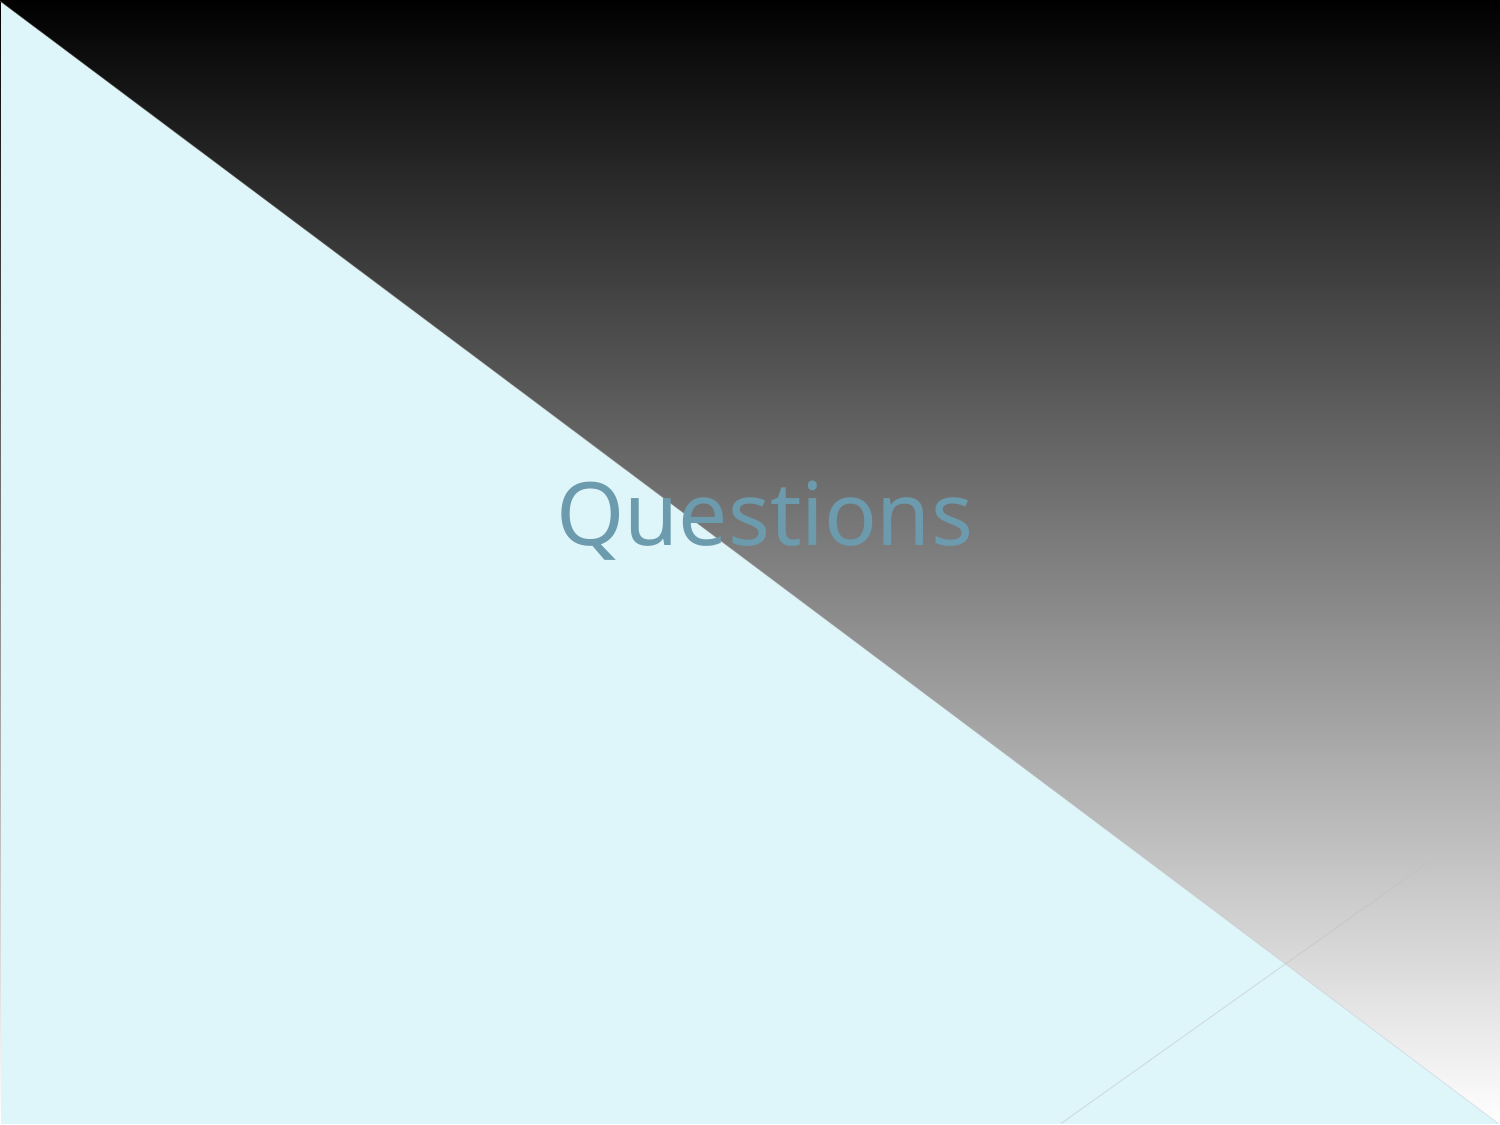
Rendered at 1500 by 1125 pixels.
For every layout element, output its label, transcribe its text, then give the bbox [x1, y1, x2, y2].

title Questions [50, 450, 1400, 680]
